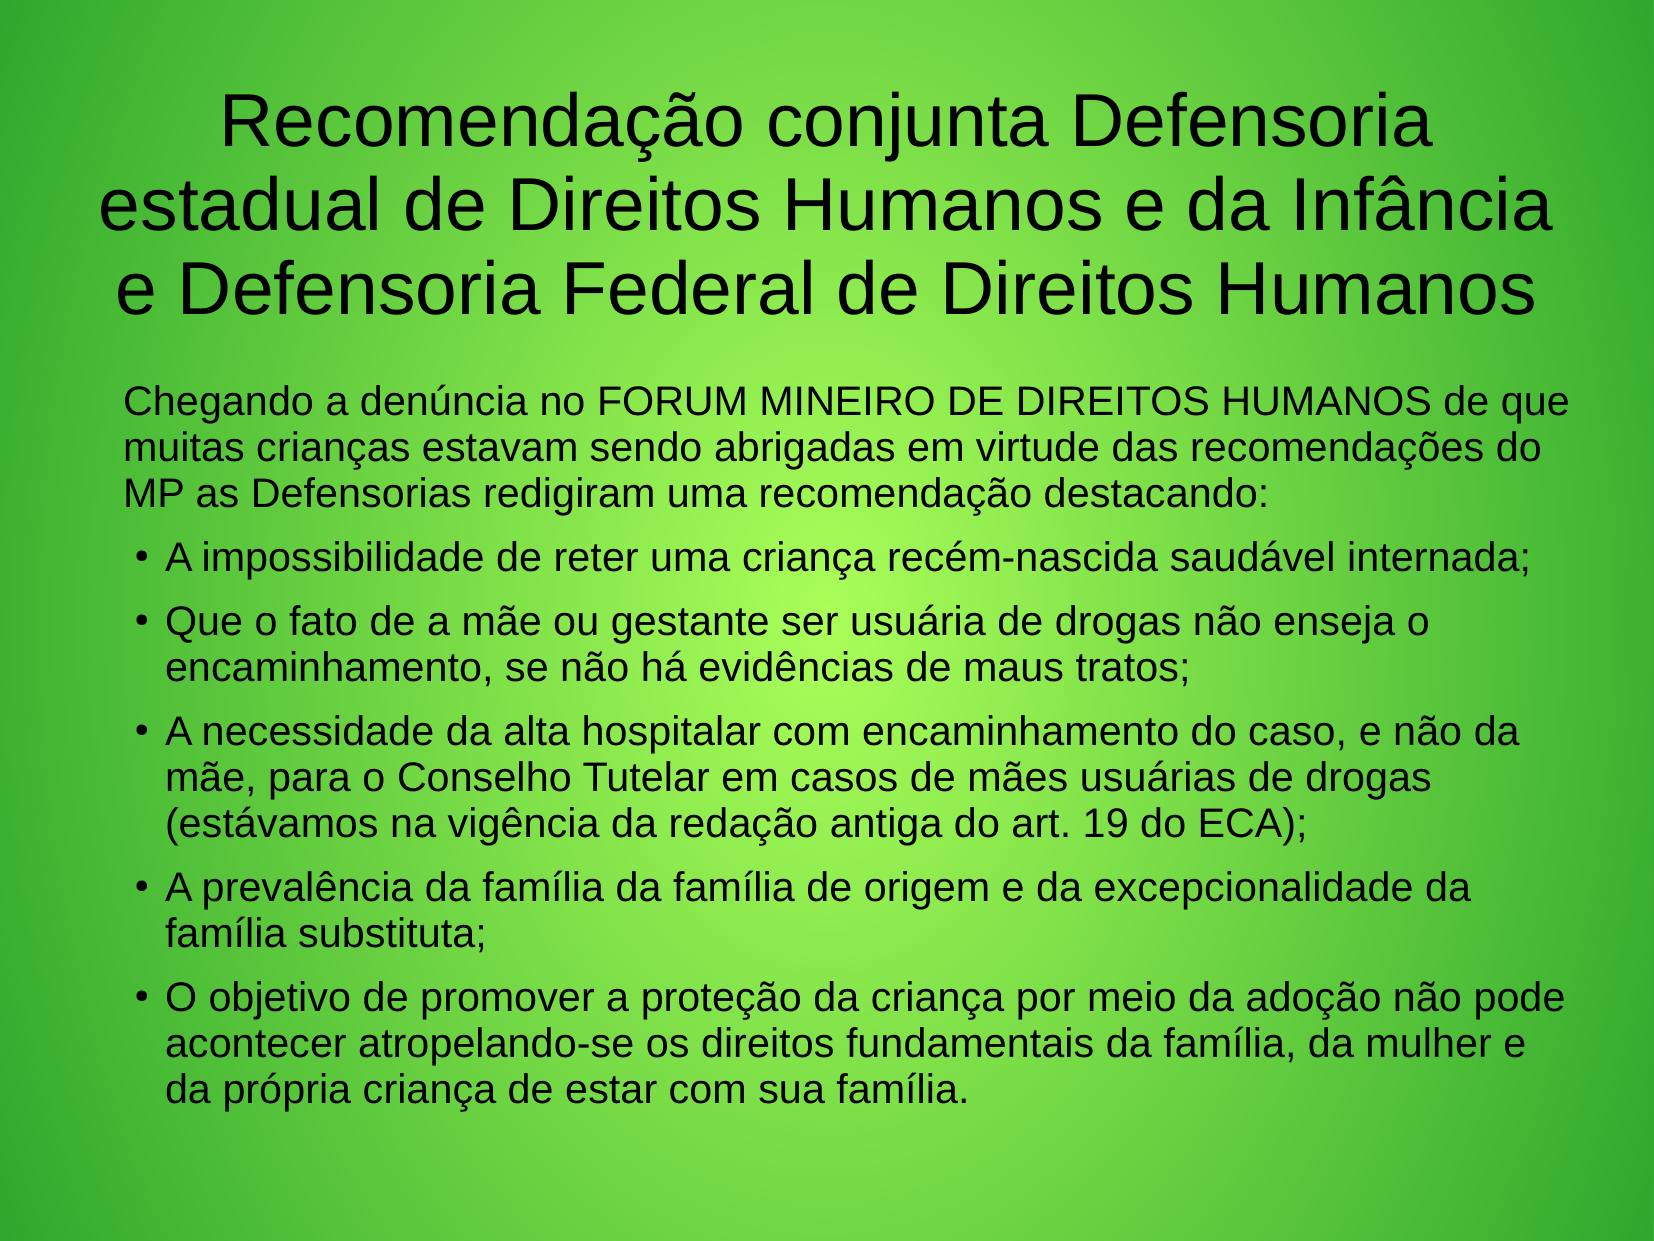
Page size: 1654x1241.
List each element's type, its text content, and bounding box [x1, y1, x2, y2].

list Chegando a denúncia no FORUM MINEIRO DE DIREITOS HUMANOS de que muitas crianças estavam sendo abrigadas em virtude das recomendações do MP as Defensorias redigiram uma recomendação destacando: A impossibilidade de reter uma criança recém-nascida saudável internada; Que o fato de a mãe ou gestante ser usuária de drogas não enseja o encaminhamento, se não há evidências de maus tratos; A necessidade da alta hospitalar com encaminhamento do caso, e não da mãe, para o Conselho Tutelar em casos de mães usuárias de drogas (estávamos na vigência da redação antiga do art. 19 do ECA); A prevalência da família da família de origem e da excepcionalidade da família substituta; O objetivo de promover a proteção da criança por meio da adoção não pode acontecer atropelando-se os direitos fundamentais da família, da mulher e da própria criança de estar com sua família. [82, 377, 1571, 1134]
title Recomendação conjunta Defensoria estadual de Direitos Humanos e da Infância e Defensoria Federal de Direitos Humanos [82, 78, 1571, 331]
